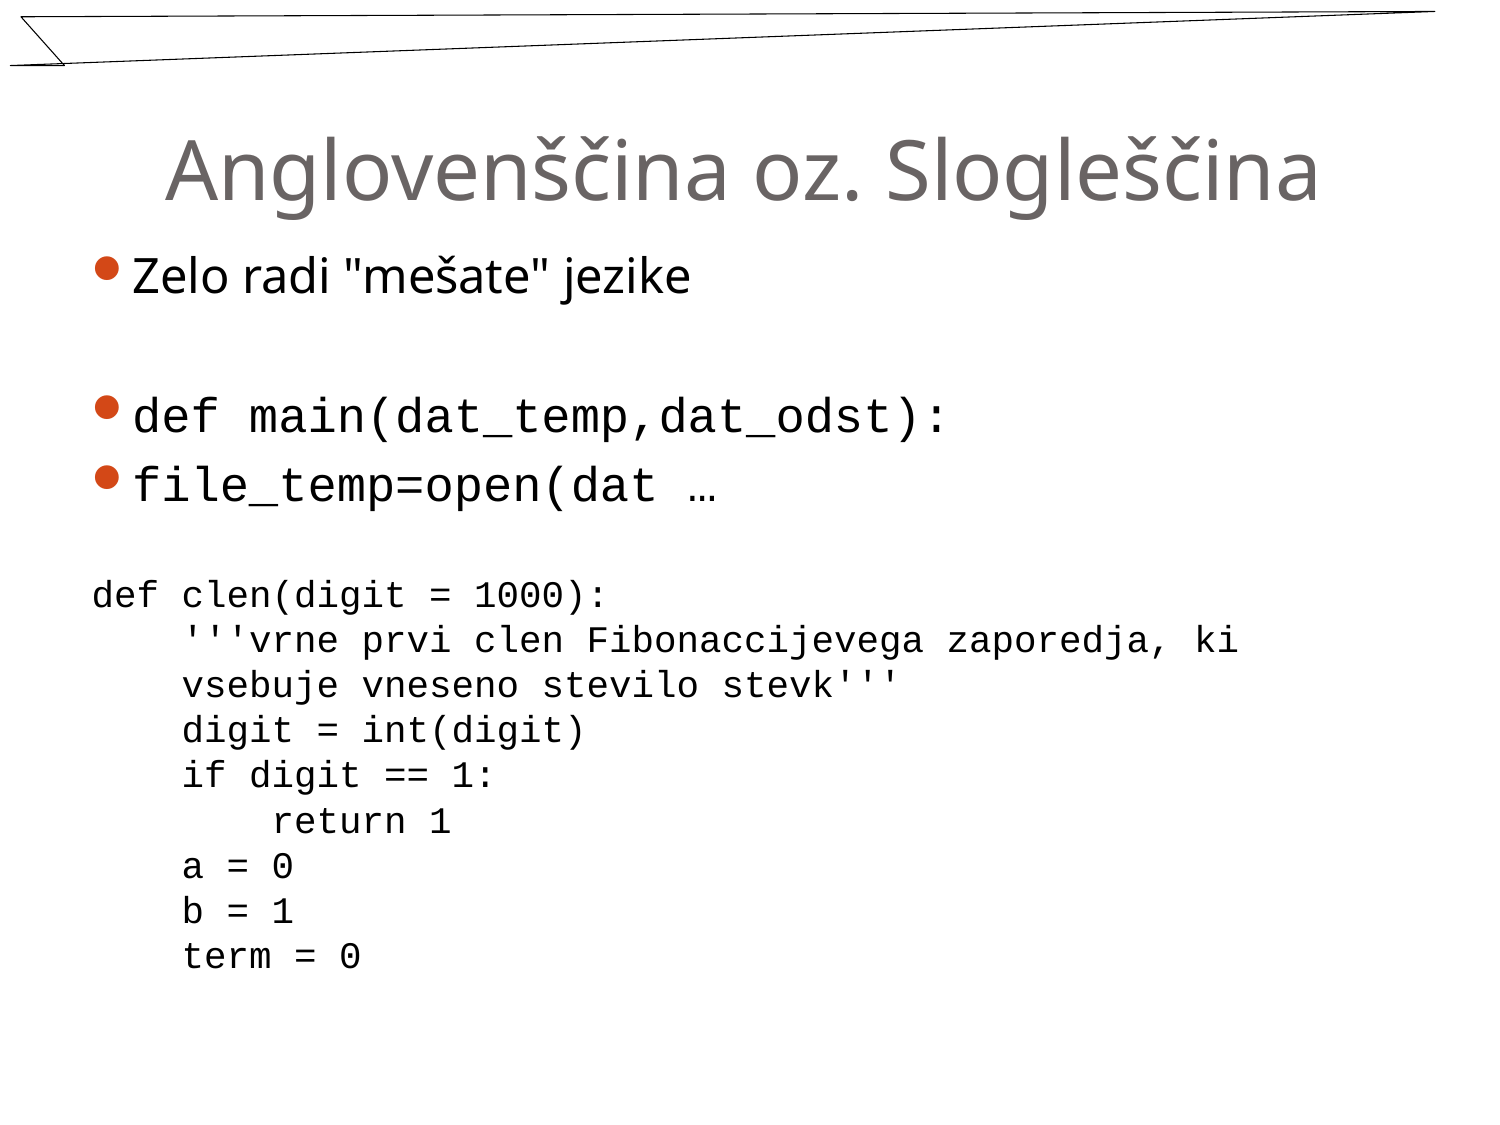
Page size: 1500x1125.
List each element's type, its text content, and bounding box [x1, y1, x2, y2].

list Zelo radi "mešate" jezike def main(dat_temp,dat_odst): file_temp=open(dat … def clen(digit = 1000): '''vrne prvi clen Fibonaccijevega zaporedja, ki vsebuje vneseno stevilo stevk''' digit = int(digit) if digit == 1: return 1 a = 0 b = 1 term = 0 [76, 237, 1425, 988]
title Anglovenščina oz. Slogleščina [150, 45, 1425, 233]
